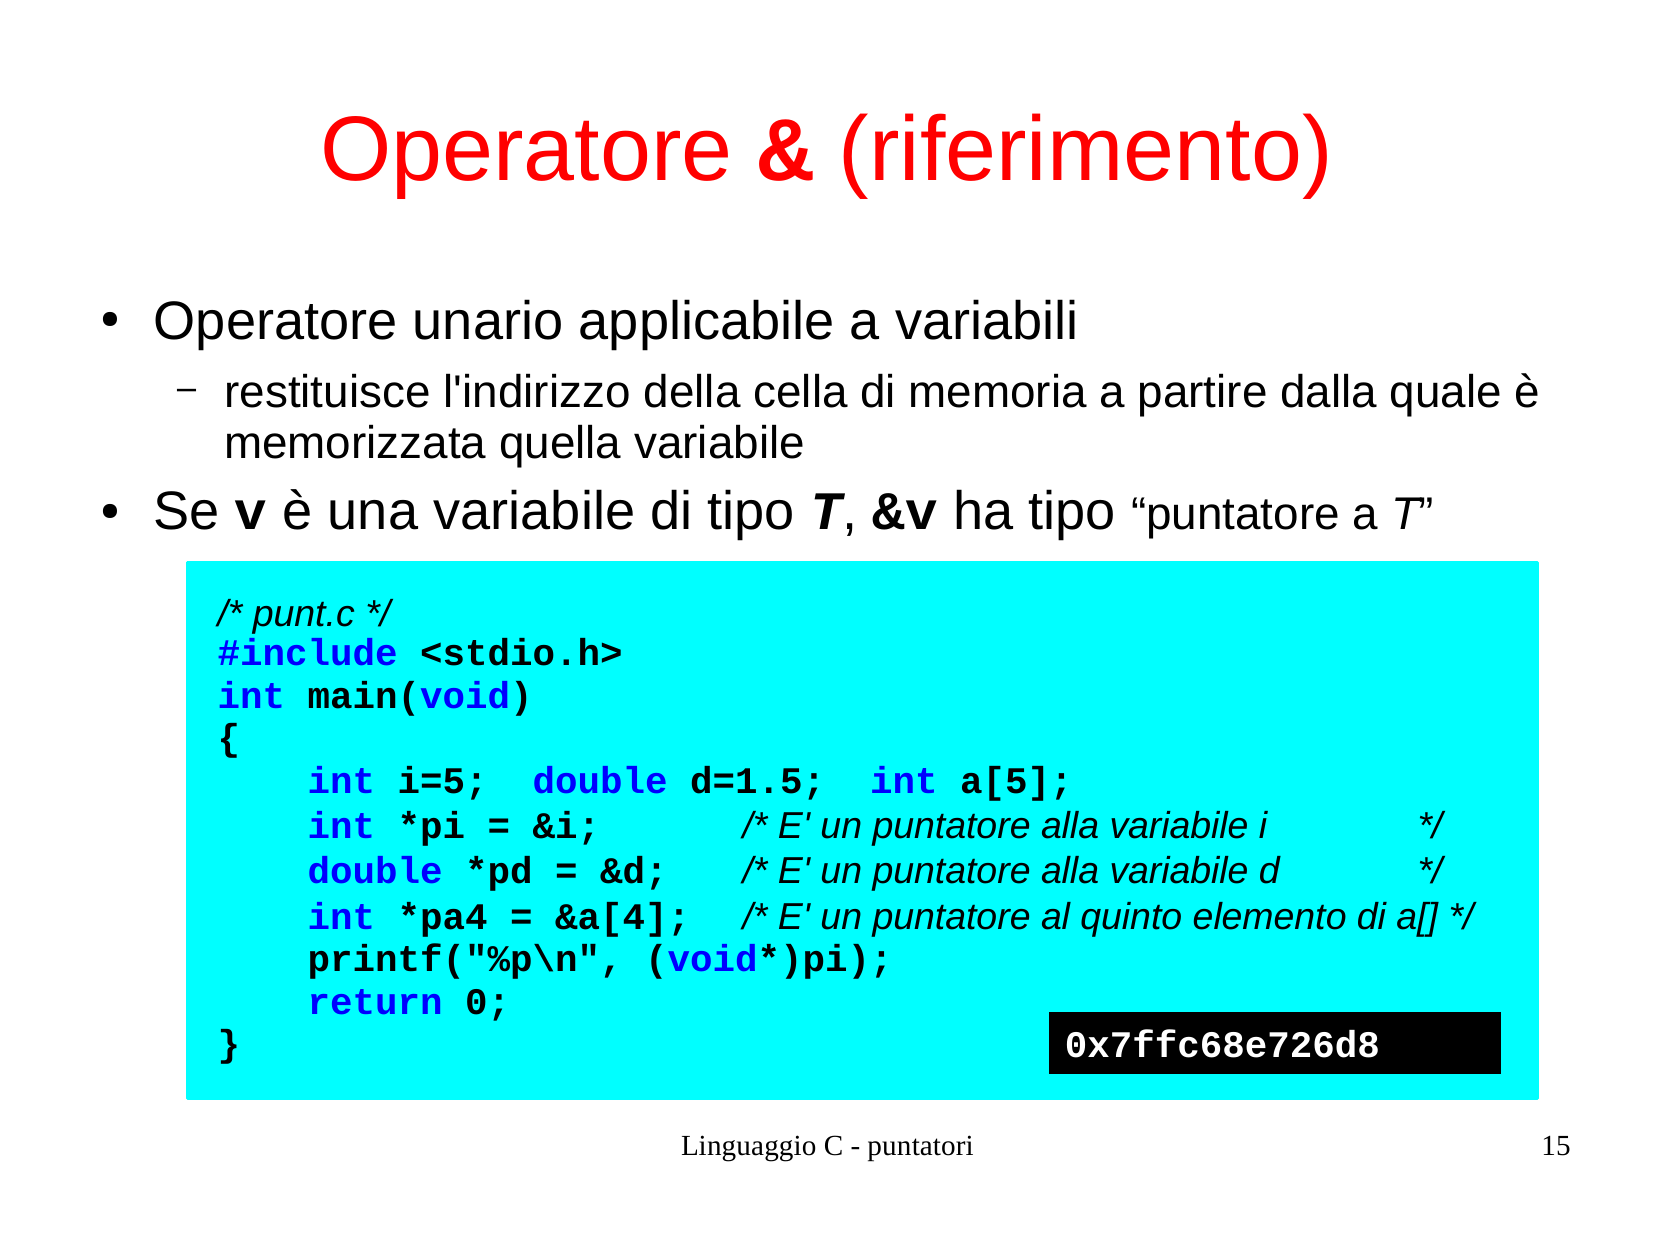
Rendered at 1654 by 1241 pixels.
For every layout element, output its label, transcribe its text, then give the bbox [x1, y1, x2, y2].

text_box 0x7ffc68e726d8 [1050, 1012, 1501, 1073]
text_box /* punt.c */ #include <stdio.h> int main(void) { int i=5; double d=1.5; int a[5]; int *pi = &i; /* E' un puntatore alla variabile i */ double *pd = &d; /* E' un puntatore alla variabile d */ int *pa4 = &a[4]; /* E' un puntatore al quinto elemento di a[] */ printf("%p\n", (void*)pi); return 0; } [187, 562, 1538, 1099]
title Operatore & (riferimento) [82, 49, 1571, 257]
list Operatore unario applicabile a variabili restituisce l'indirizzo della cella di memoria a partire dalla quale è memorizzata quella variabile Se v è una variabile di tipo T, &v ha tipo “puntatore a T” [82, 290, 1571, 1109]
